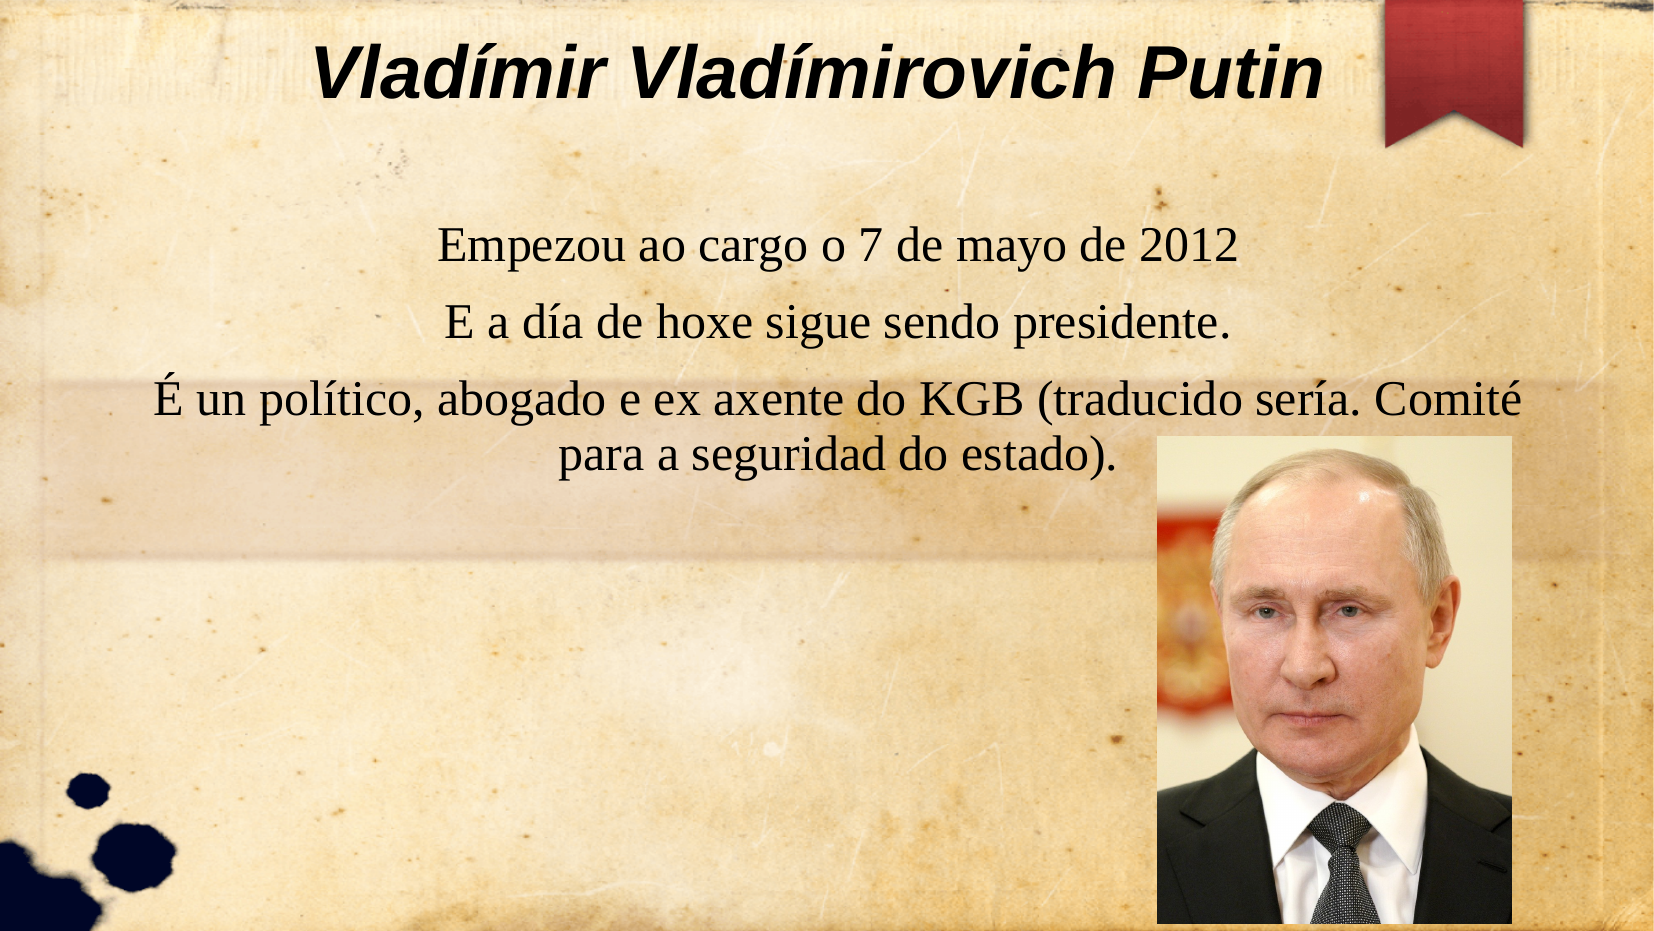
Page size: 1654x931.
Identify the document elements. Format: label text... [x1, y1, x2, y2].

list Empezou ao cargo o 7 de mayo de 2012 E a día de hoxe sigue sendo presidente. É un político, abogado e ex axente do KGB (traducido sería. Comité para a seguridad do estado). [59, 216, 1548, 756]
picture [0, 0, 1654, 931]
text_box Vladímir Vladímirovich Putin [295, 23, 1430, 207]
